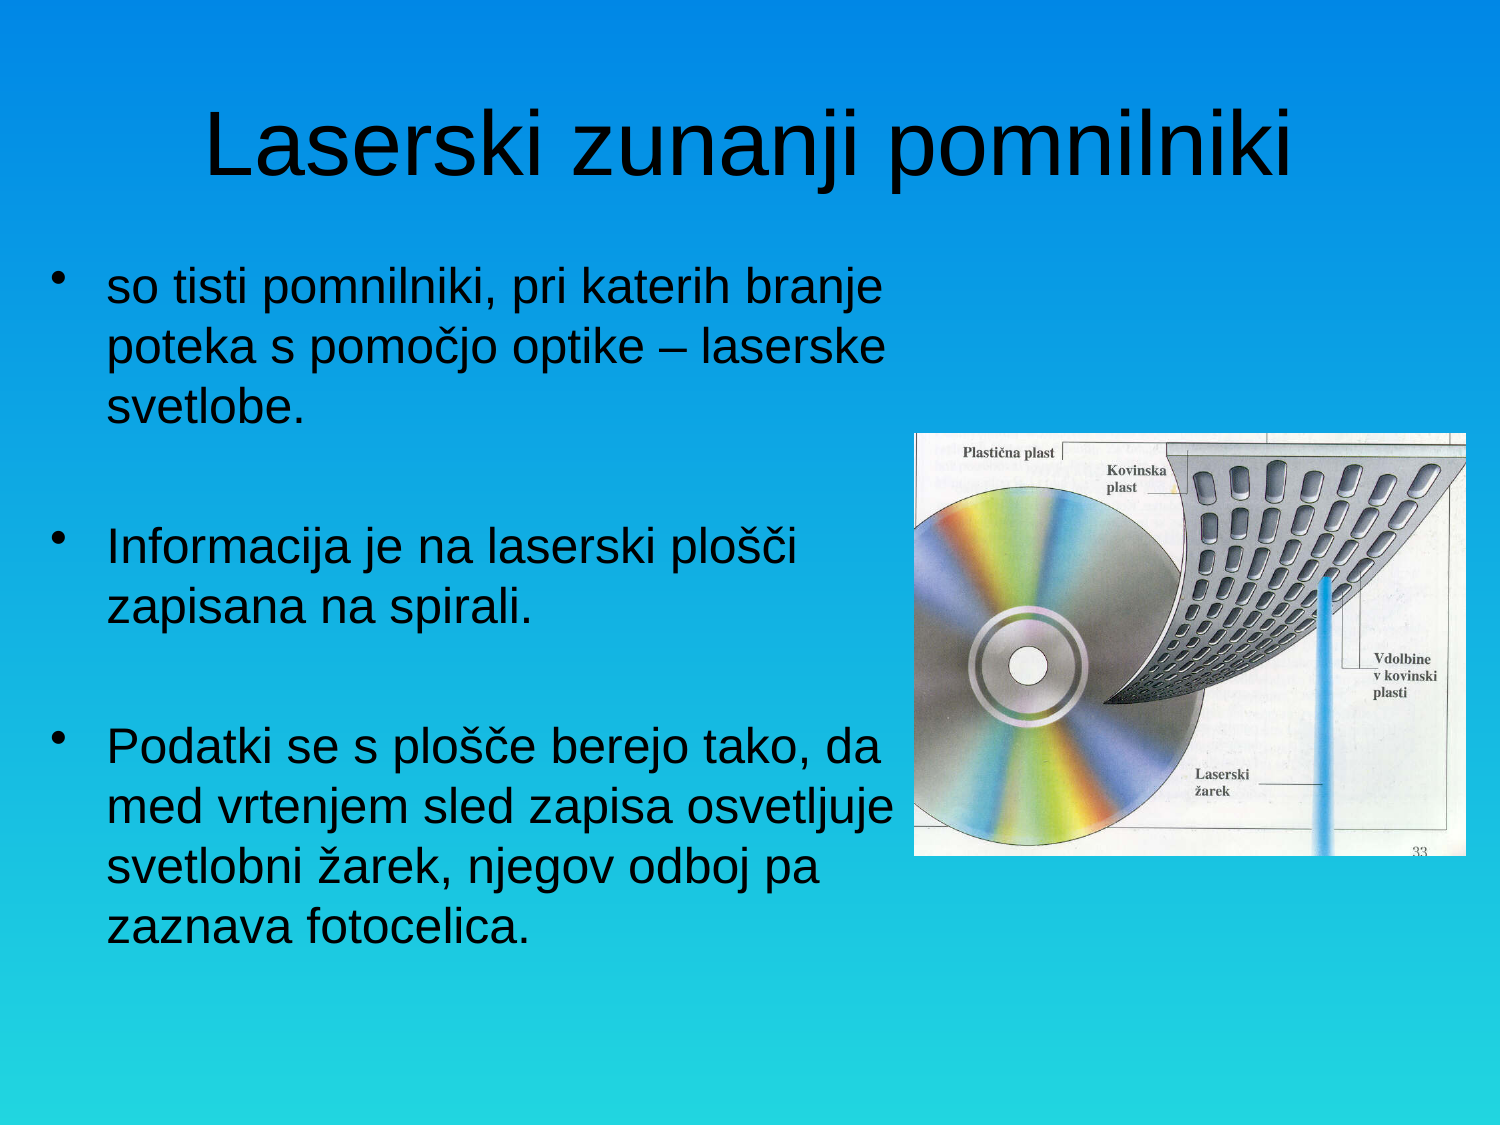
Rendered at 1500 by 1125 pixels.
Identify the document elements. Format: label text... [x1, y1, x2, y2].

picture [914, 434, 1500, 856]
title Laserski zunanji pomnilniki [75, 45, 1425, 233]
list so tisti pomnilniki, pri katerih branje poteka s pomočjo optike – laserske svetlobe. Informacija je na laserski plošči zapisana na spirali. Podatki se s plošče berejo tako, da med vrtenjem sled zapisa osvetljuje svetlobni žarek, njegov odboj pa zaznava fotocelica. [35, 246, 997, 989]
